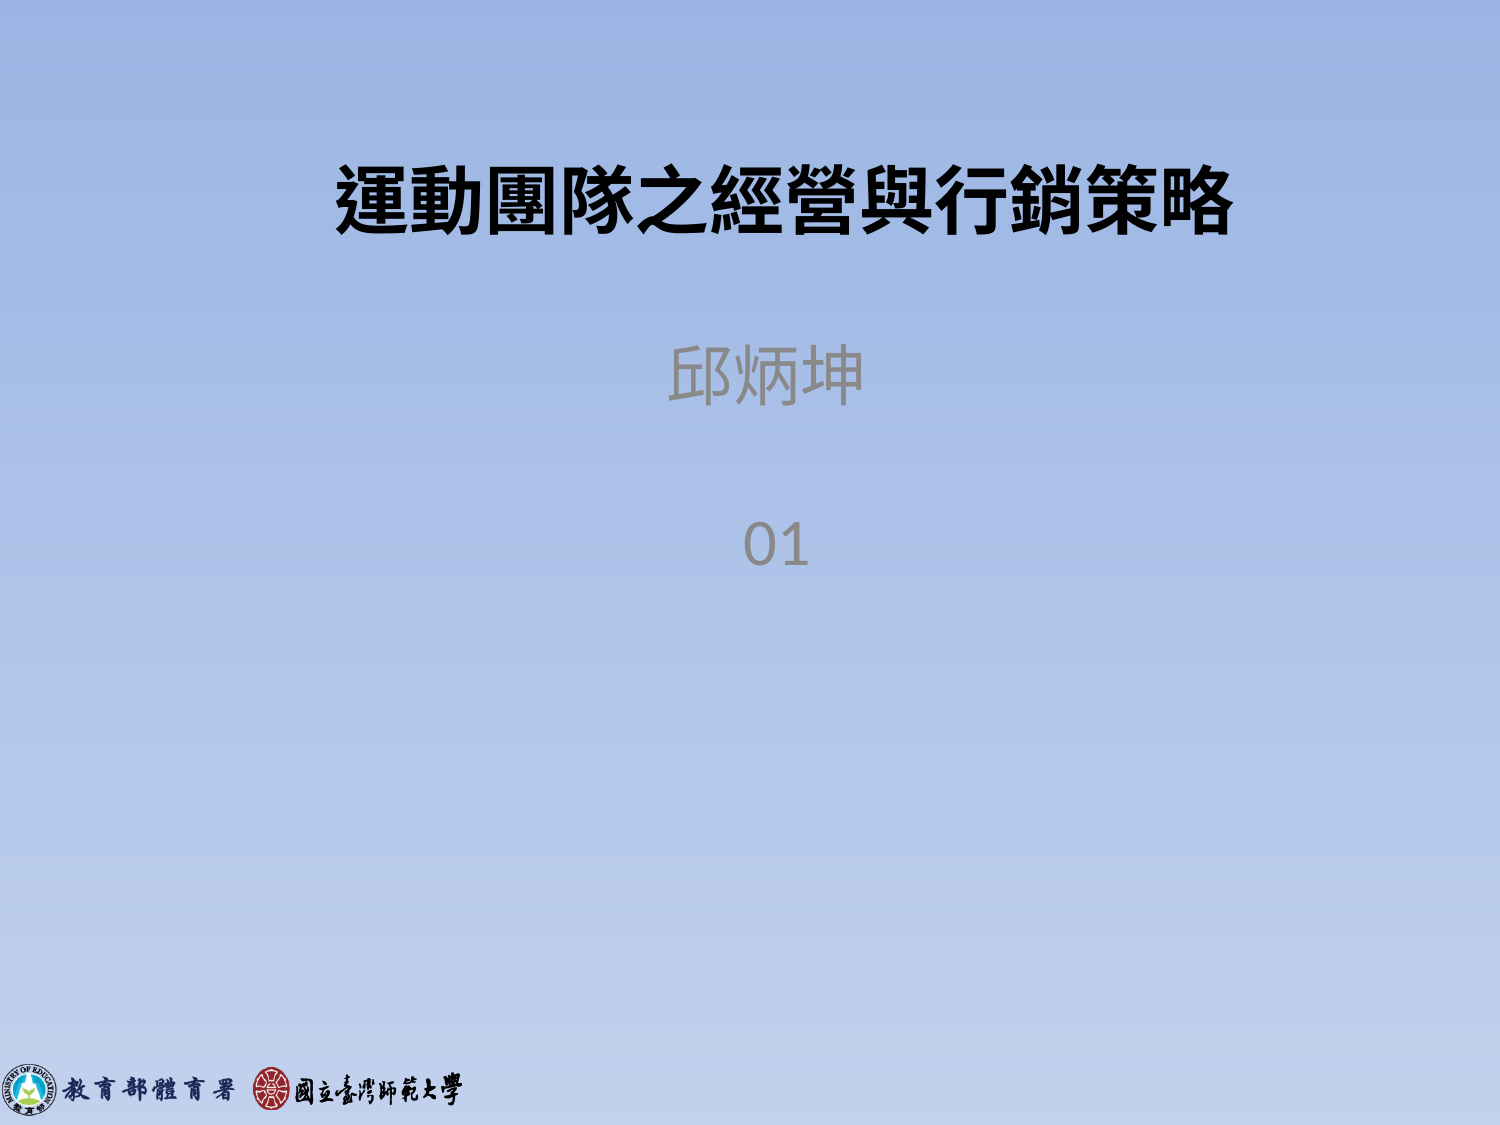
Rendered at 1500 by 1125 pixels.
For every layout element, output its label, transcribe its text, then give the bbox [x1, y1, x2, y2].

title 運動團隊之經營與行銷策略 [121, 78, 1397, 320]
subtitle 邱炳坤 [242, 326, 1293, 433]
picture [253, 1067, 462, 1110]
picture [0, 1051, 243, 1125]
text_box 01 [251, 491, 1302, 598]
